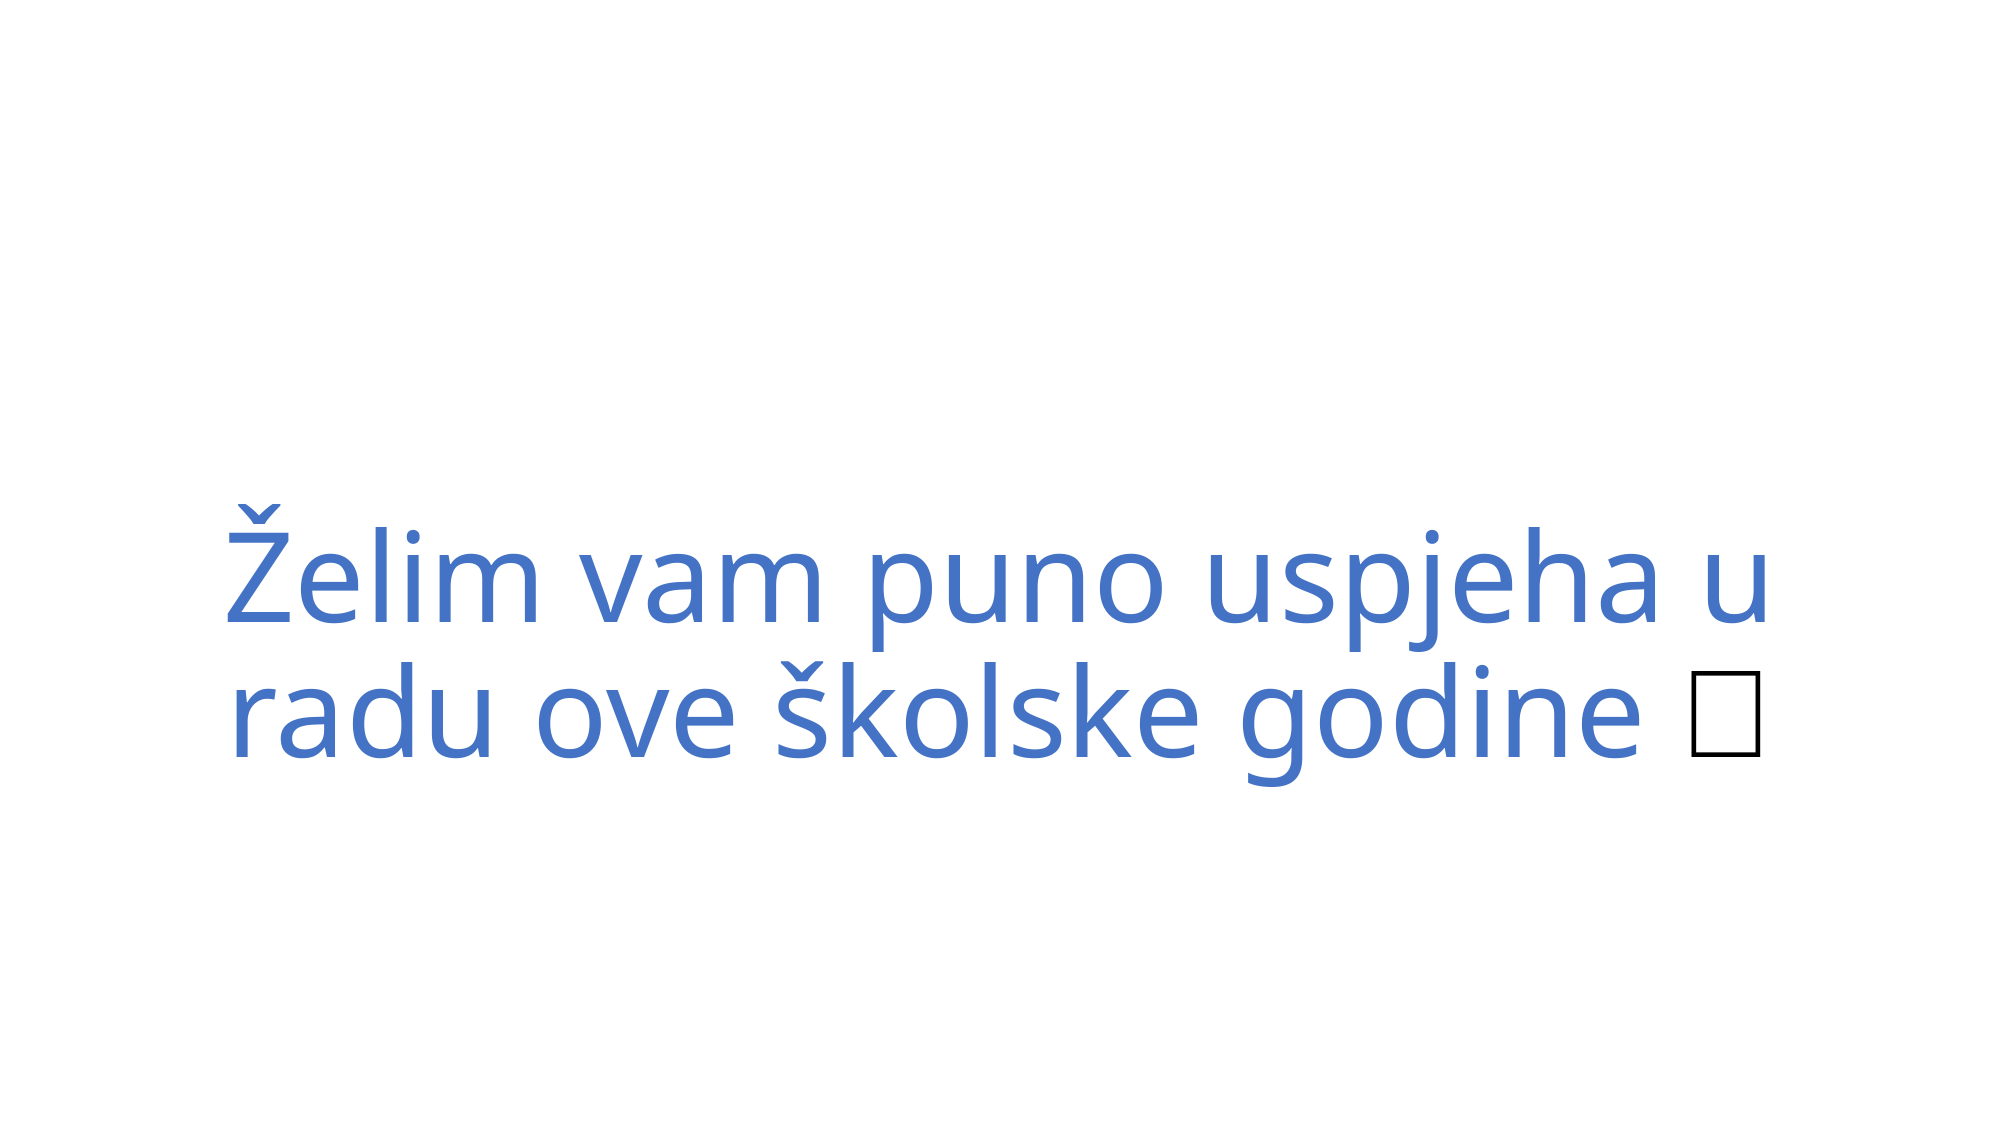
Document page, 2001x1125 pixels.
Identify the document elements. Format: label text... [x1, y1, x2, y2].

title Želim vam puno uspjeha u radu ove školske godine  [206, 332, 1794, 793]
